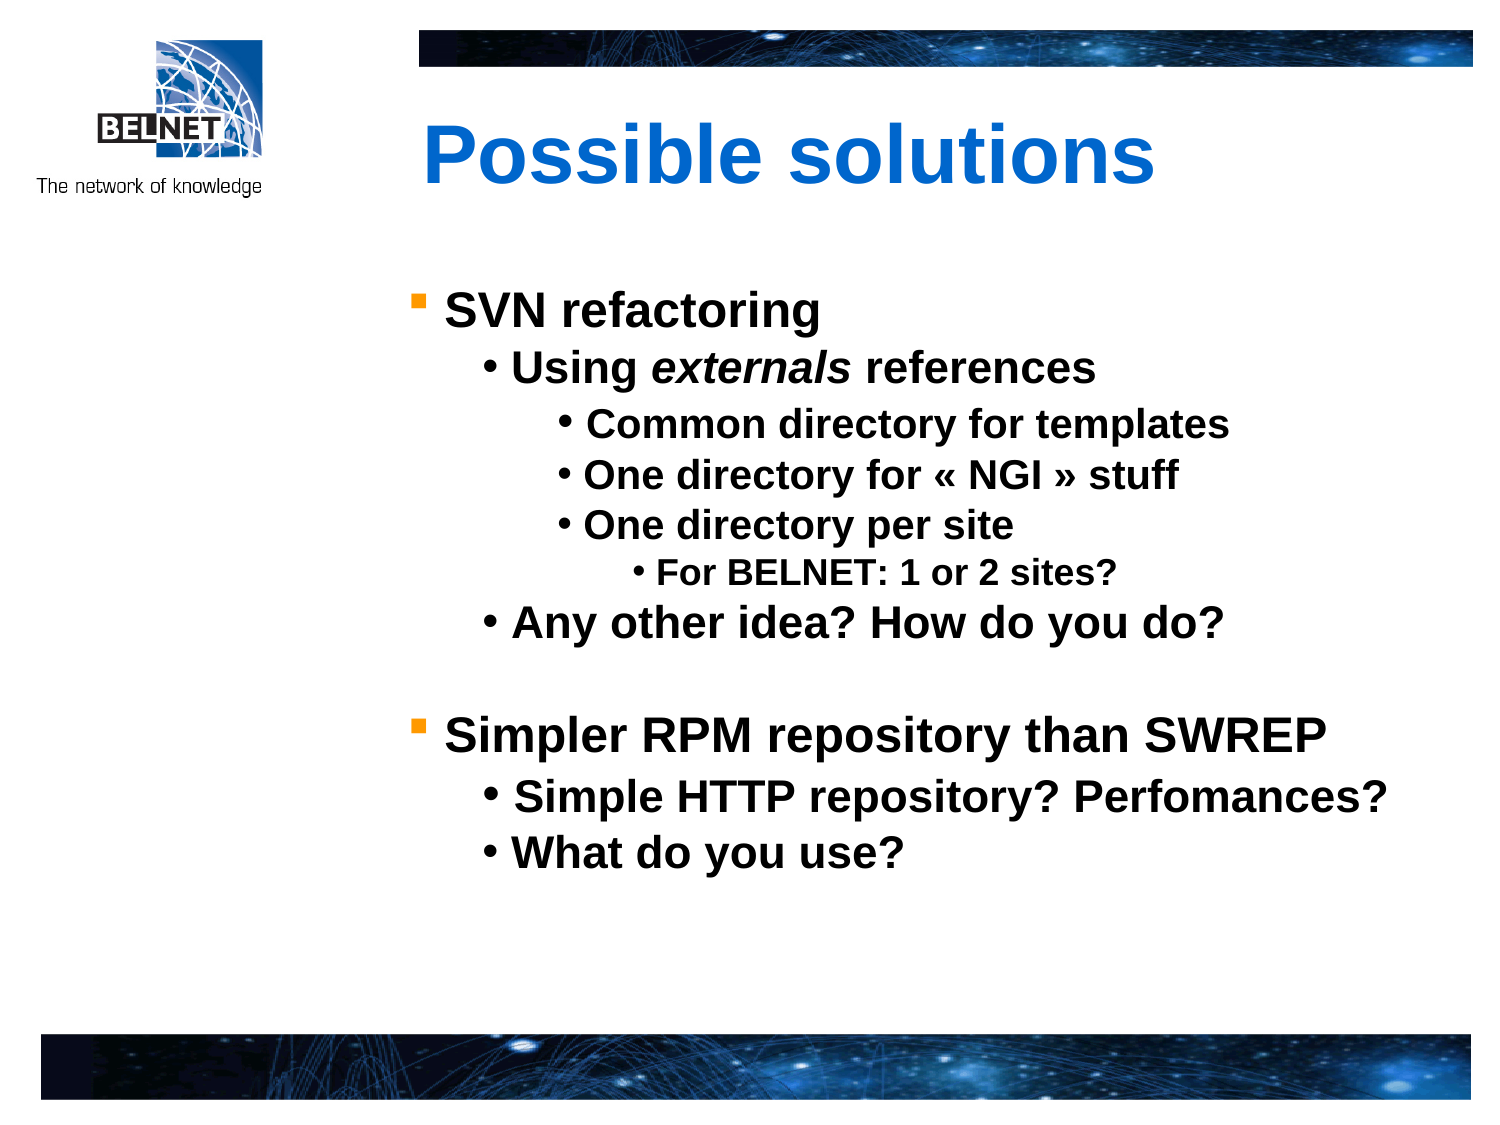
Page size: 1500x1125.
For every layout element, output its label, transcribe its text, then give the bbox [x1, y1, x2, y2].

picture [41, 1034, 1471, 1100]
picture [17, 18, 290, 216]
text_box Possible solutions [407, 101, 1235, 199]
text_box SVN refactoring Using externals references Common directory for templates One directory for « NGI » stuff One directory per site For BELNET: 1 or 2 sites? Any other idea? How do you do? Simpler RPM repository than SWREP Simple HTTP repository? Perfomances? What do you use? [392, 270, 1489, 946]
picture [419, 30, 1473, 67]
